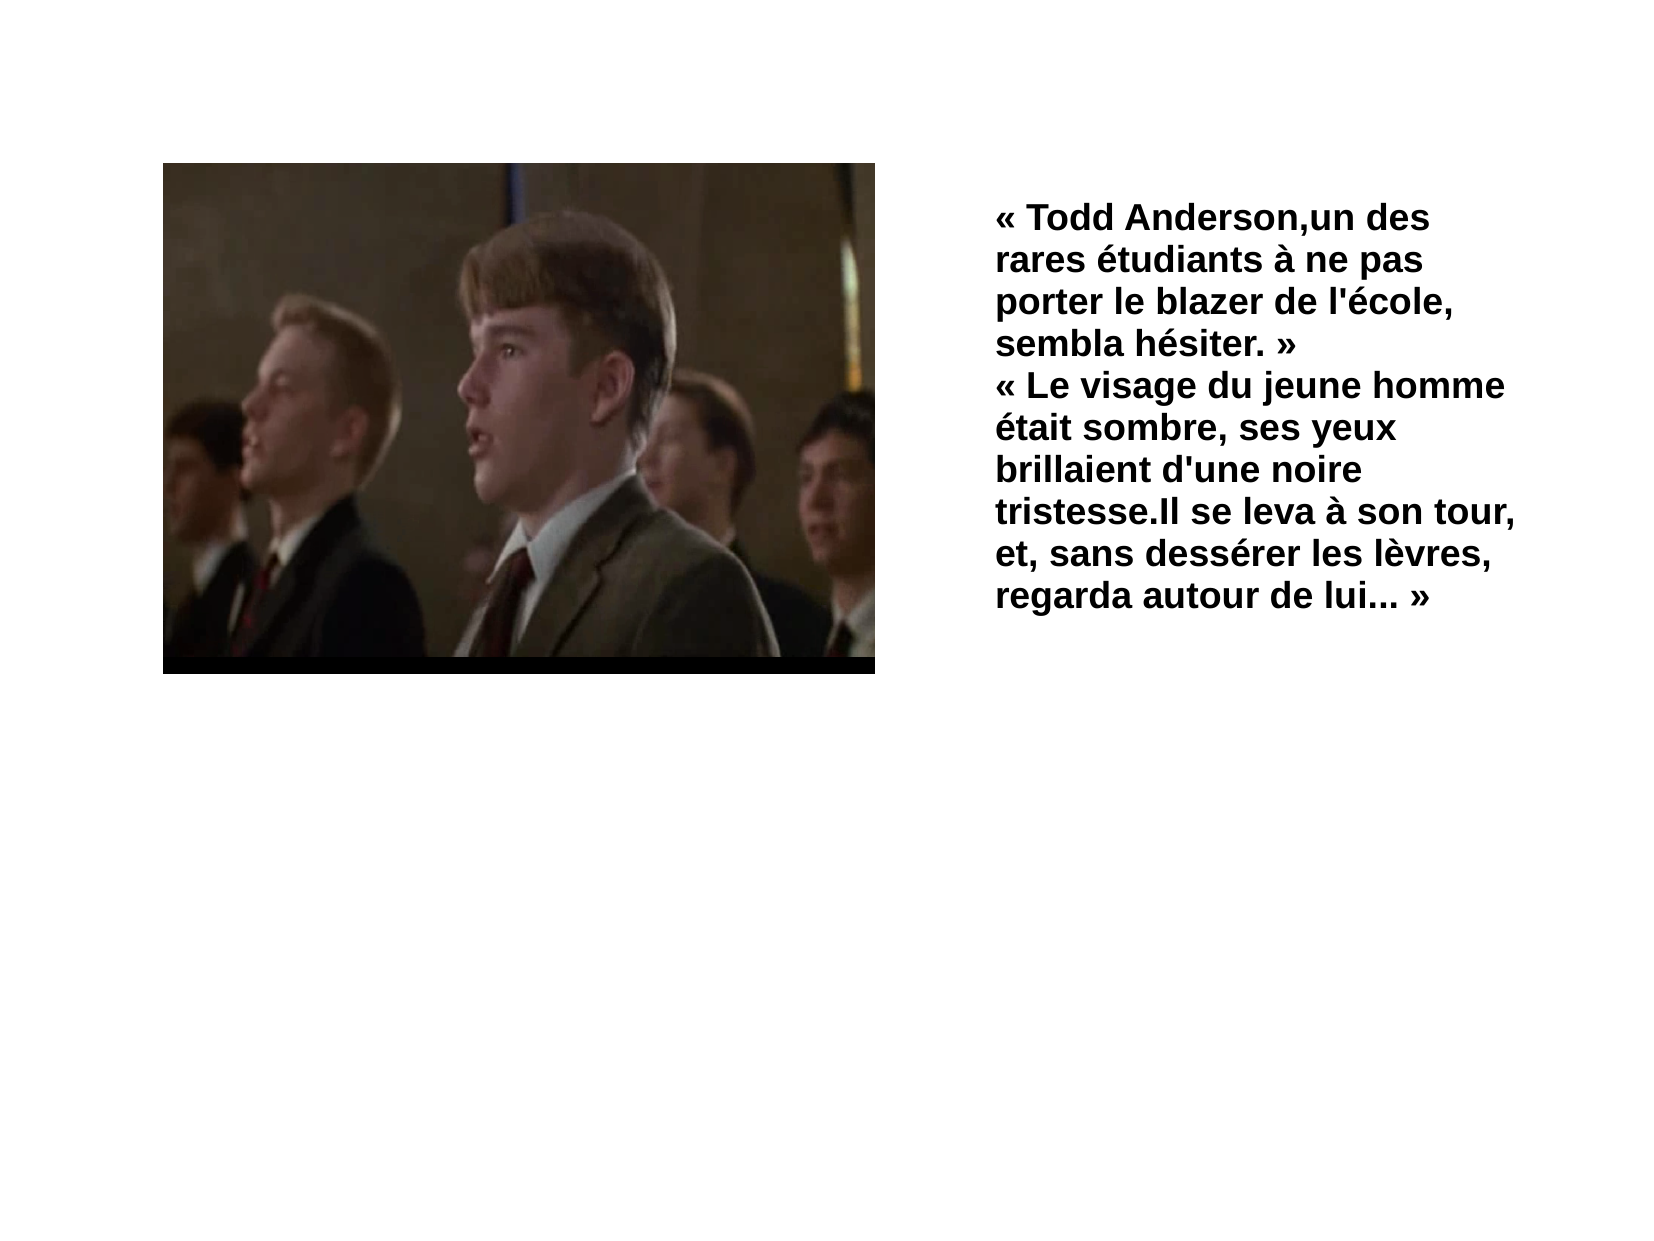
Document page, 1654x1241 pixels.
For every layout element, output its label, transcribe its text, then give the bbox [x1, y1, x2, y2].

text_box « Todd Anderson,un des rares étudiants à ne pas porter le blazer de l'école, sembla hésiter. » « Le visage du jeune homme était sombre, ses yeux brillaient d'une noire tristesse.Il se leva à son tour, et, sans dessérer les lèvres, regarda autour de lui... » [980, 188, 1548, 637]
picture [163, 163, 875, 674]
